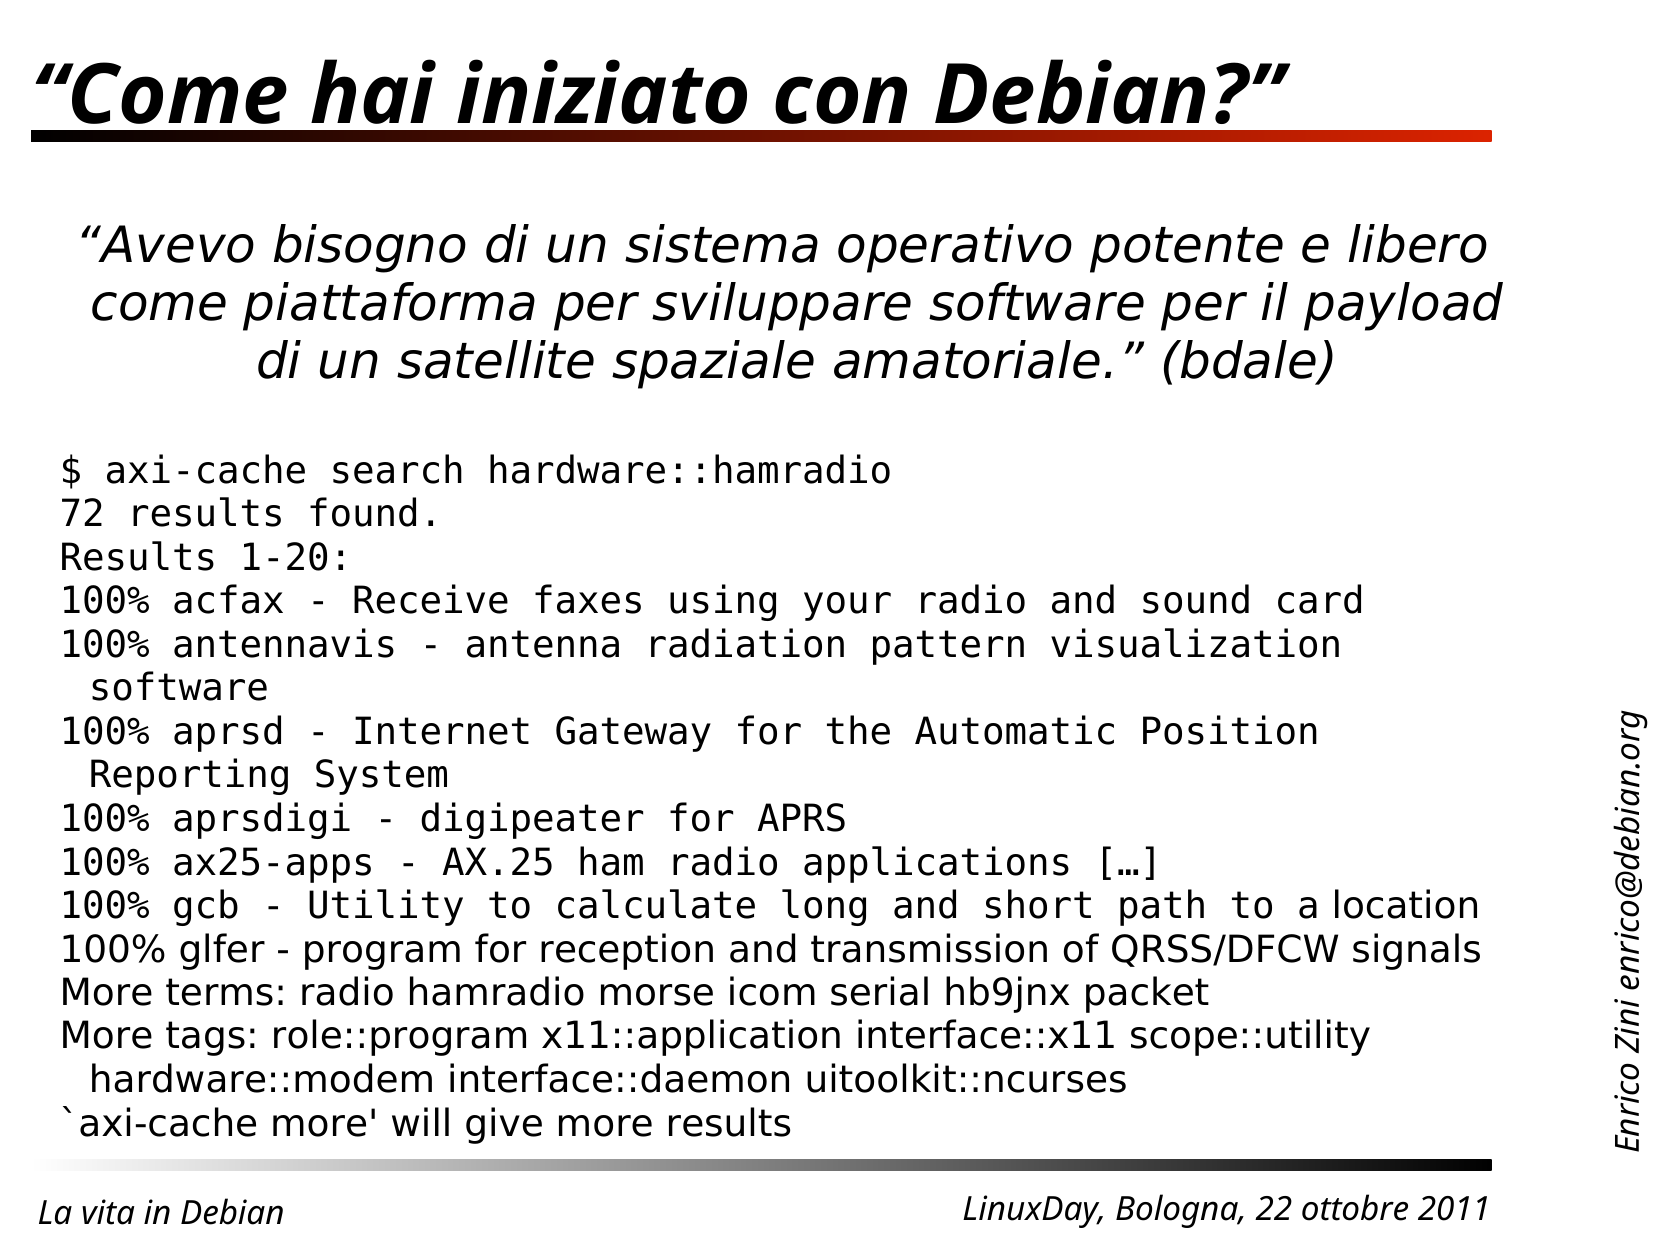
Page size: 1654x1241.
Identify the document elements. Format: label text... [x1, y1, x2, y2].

text_box “Come hai iniziato con Debian?” [31, 34, 1438, 168]
text_box “Avevo bisogno di un sistema operativo potente e libero come piattaforma per sviluppare software per il payload di un satellite spaziale amatoriale.” (bdale) $ axi-cache search hardware::hamradio 72 results found. Results 1-20: 100% acfax - Receive faxes using your radio and sound card 100% antennavis - antenna radiation pattern visualization software 100% aprsd - Internet Gateway for the Automatic Position Reporting System 100% aprsdigi - digipeater for APRS 100% ax25-apps - AX.25 ham radio applications […] 100% gcb - Utility to calculate long and short path to a location 100% glfer - program for reception and transmission of QRSS/DFCW signals More terms: radio hamradio morse icom serial hb9jnx packet More tags: role::program x11::application interface::x11 scope::utility hardware::modem interface::daemon uitoolkit::ncurses `axi-cache more' will give more results [30, 215, 1507, 1189]
